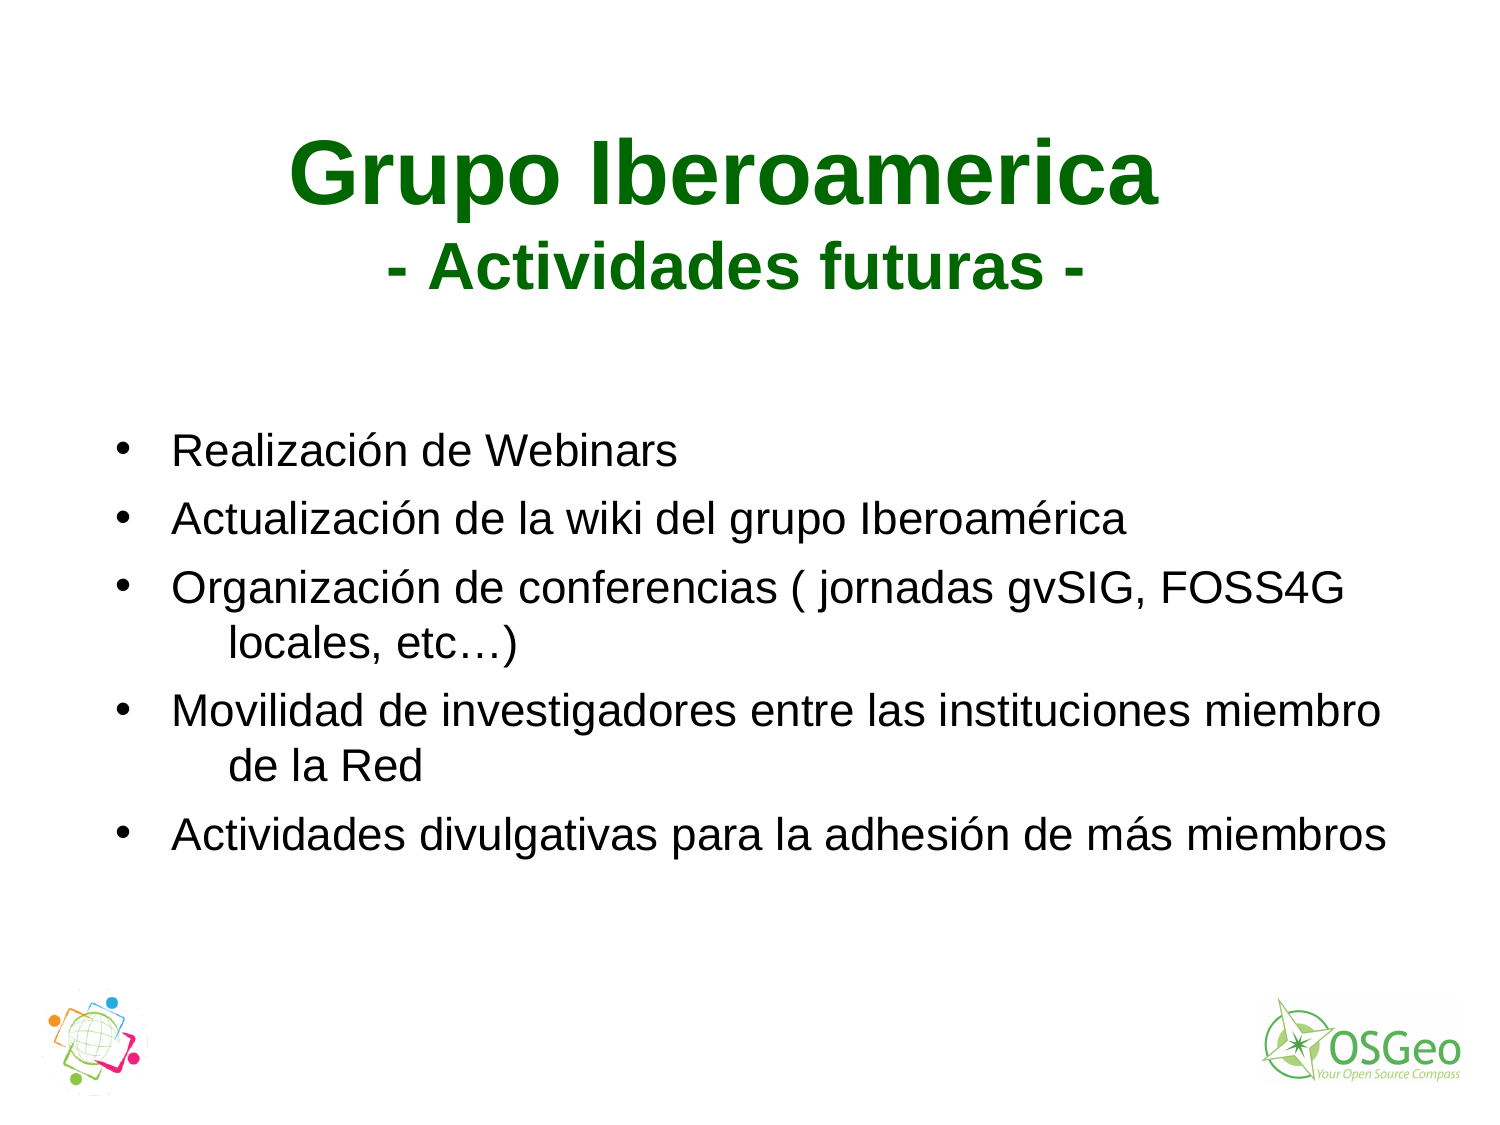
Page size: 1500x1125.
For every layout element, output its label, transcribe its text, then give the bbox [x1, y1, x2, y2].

picture [1261, 997, 1463, 1085]
picture [40, 987, 148, 1096]
text_box Grupo Iberoamerica - Actividades futuras - [61, 105, 1412, 271]
text_box Realización de Webinars Actualización de la wiki del grupo Iberoamérica Organización de conferencias ( jornadas gvSIG, FOSS4G locales, etc…) Movilidad de investigadores entre las instituciones miembro de la Red Actividades divulgativas para la adhesión de más miembros [100, 412, 1412, 812]
